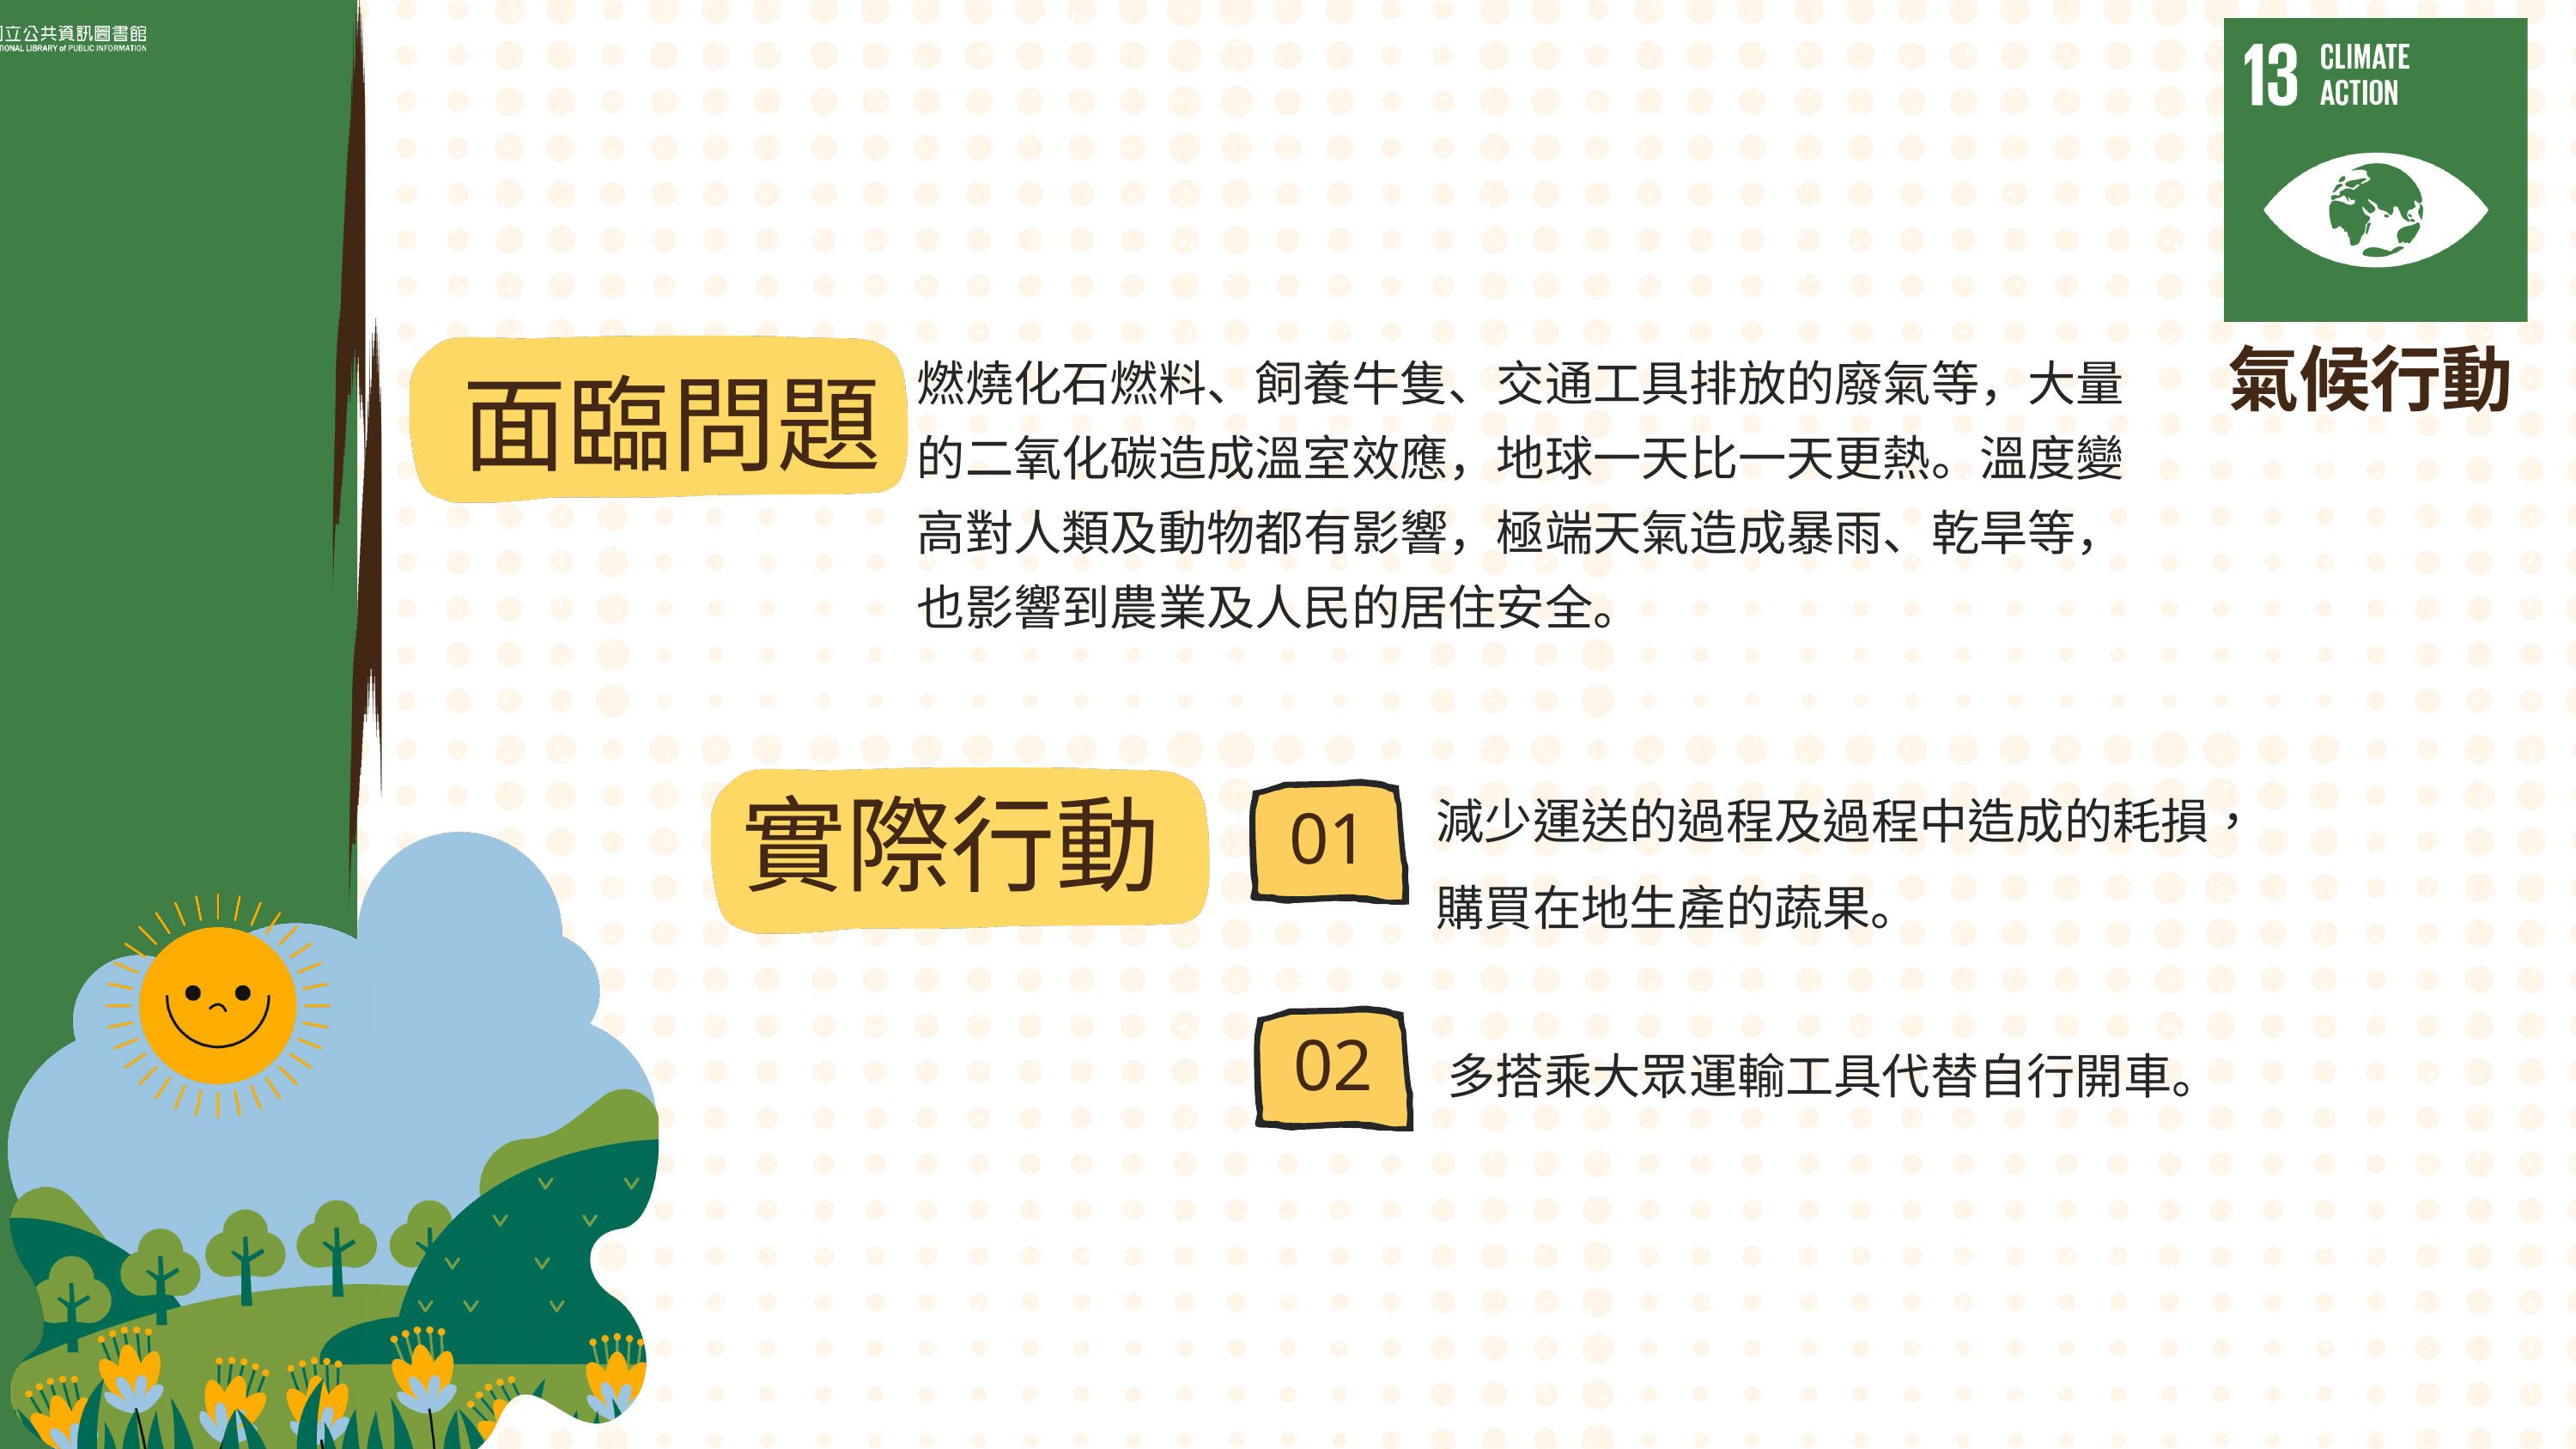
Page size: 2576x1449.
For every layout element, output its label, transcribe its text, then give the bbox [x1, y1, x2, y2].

text_box 燃燒化石燃料、飼養牛隻、交通工具排放的廢氣等，大量的二氧化碳造成溫室效應，地球一天比一天更熱。溫度變高對人類及動物都有影響，極端天氣造成暴雨、乾旱等，也影響到農業及人民的居住安全。 [916, 336, 2167, 628]
text_box [1794, 409, 2576, 718]
text_box [1794, 0, 2576, 336]
picture [0, 15, 152, 56]
text_box 多搭乘大眾運輸工具代替自行開車。 [1447, 1036, 2221, 1103]
text_box [1794, 731, 2576, 1449]
text_box 02 [1254, 1032, 1413, 1111]
text_box 面臨問題 [462, 375, 1074, 486]
text_box 實際行動 [741, 796, 1272, 917]
text_box 減少運送的過程及過程中造成的耗損，購買在地生產的蔬果。 [1436, 761, 2257, 928]
text_box [0, 0, 1767, 1449]
text_box 氣候行動 [1833, 298, 2576, 409]
text_box 01 [1272, 805, 1409, 884]
